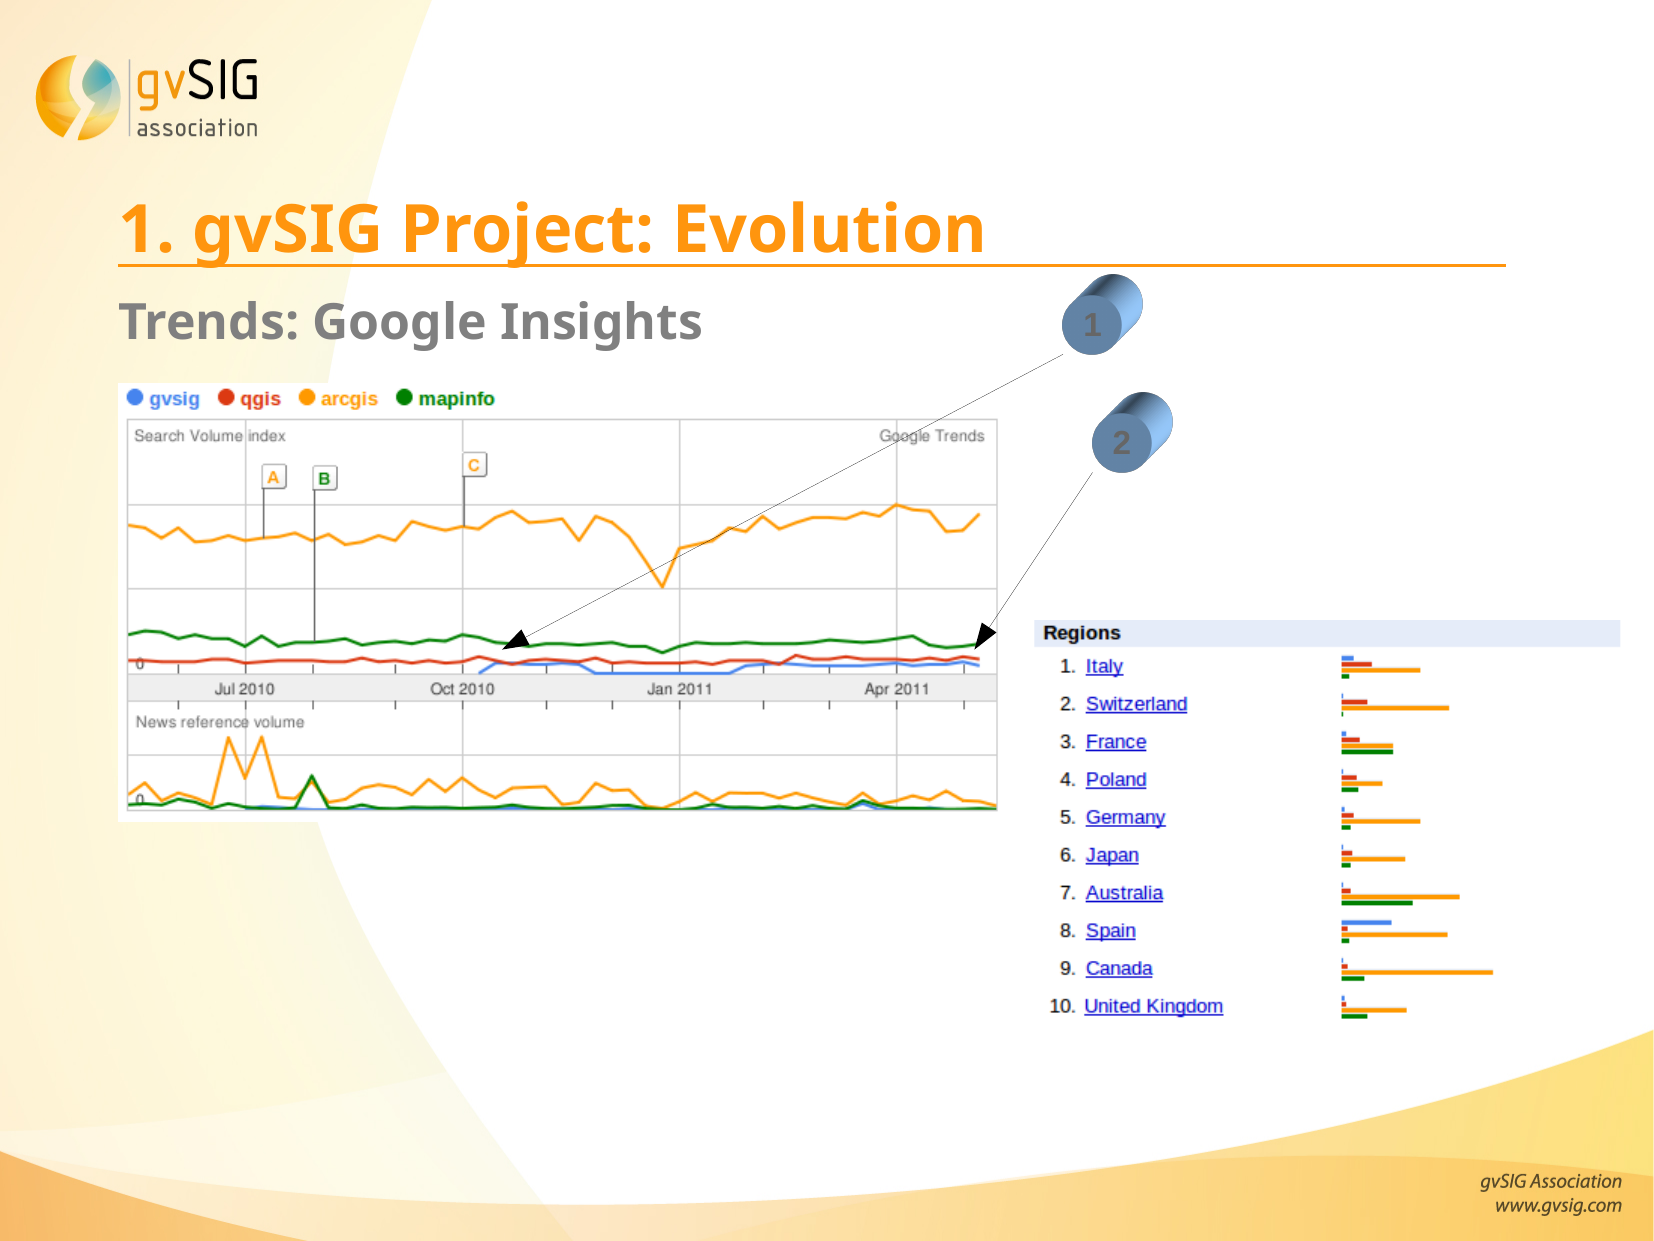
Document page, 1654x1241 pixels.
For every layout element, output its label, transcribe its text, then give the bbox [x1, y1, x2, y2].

title Trends: Google Insights [118, 276, 1182, 365]
title 1. gvSIG Project: Evolution [118, 177, 1607, 276]
picture [0, 0, 1654, 1241]
